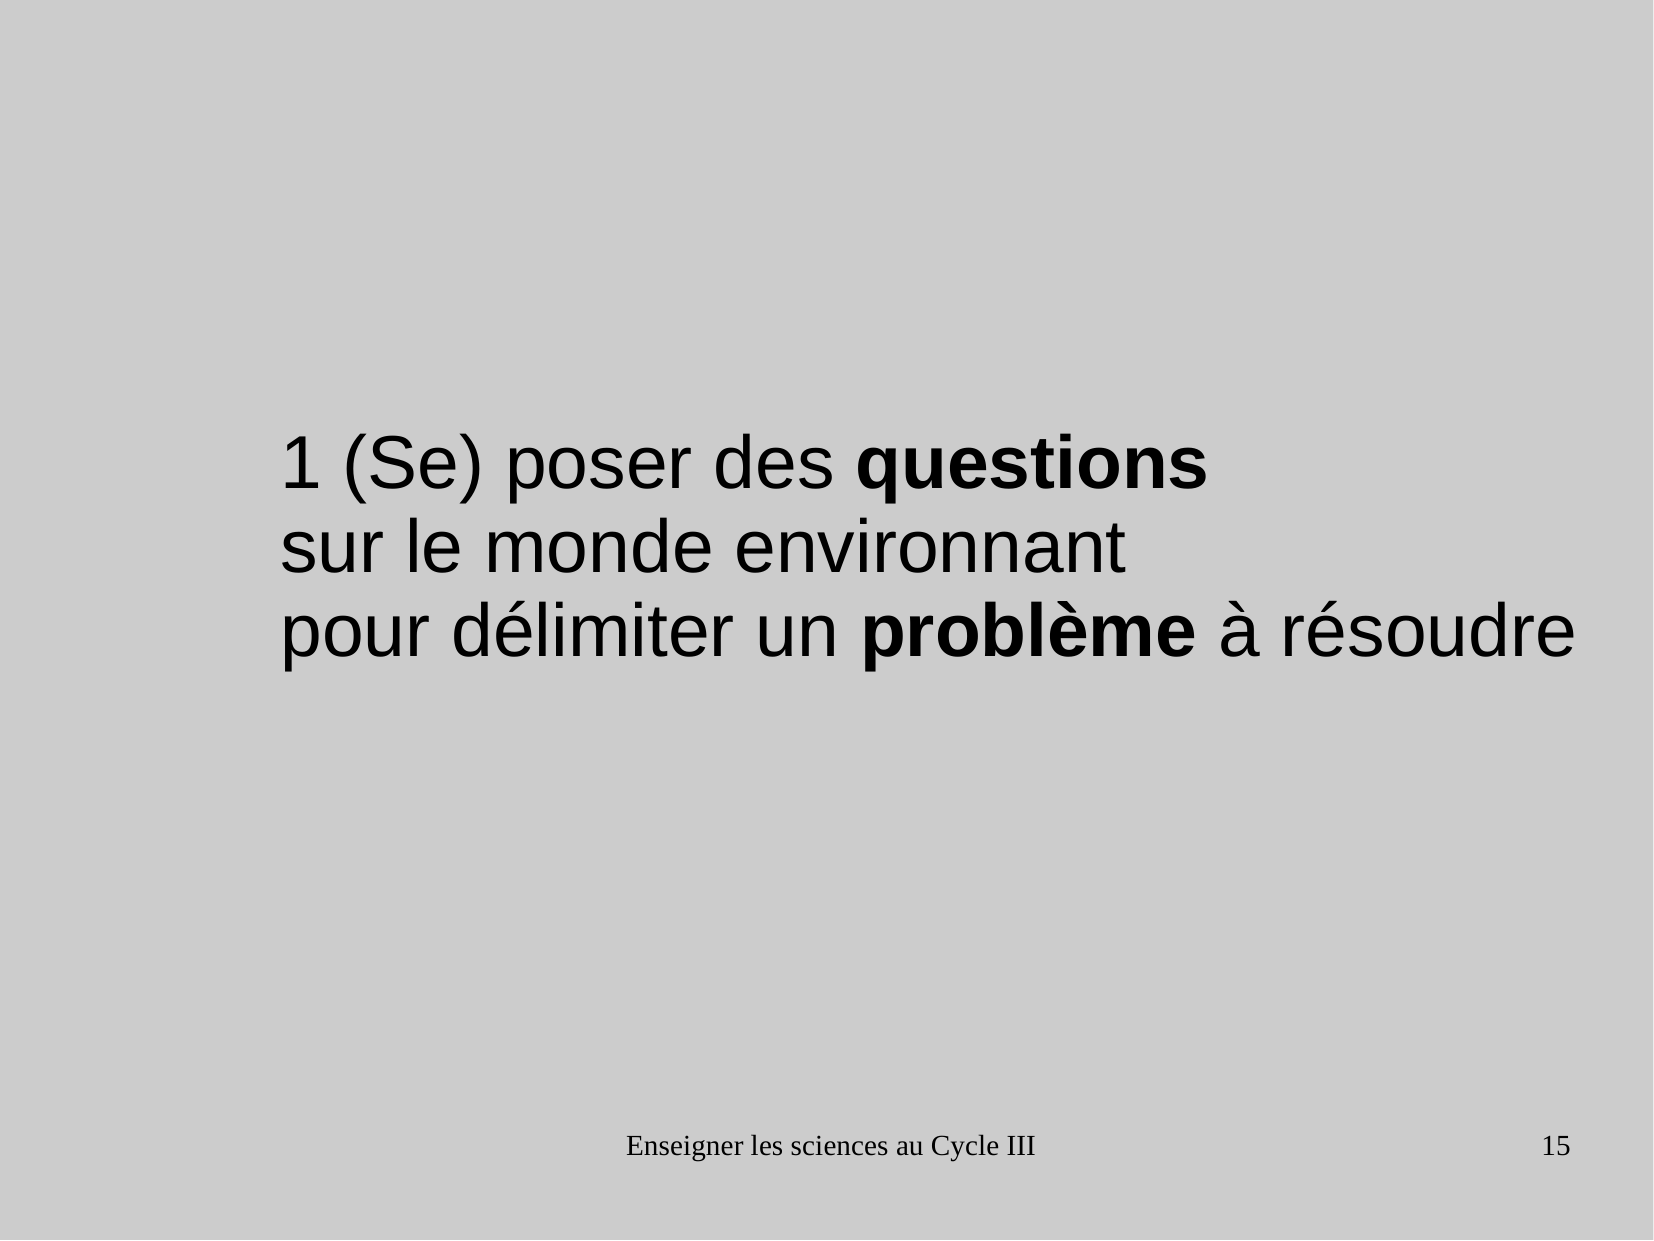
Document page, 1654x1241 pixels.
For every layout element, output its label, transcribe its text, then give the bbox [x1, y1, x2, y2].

text_box 1 (Se) poser des questions sur le monde environnant pour délimiter un problème à résoudre [265, 413, 1593, 681]
